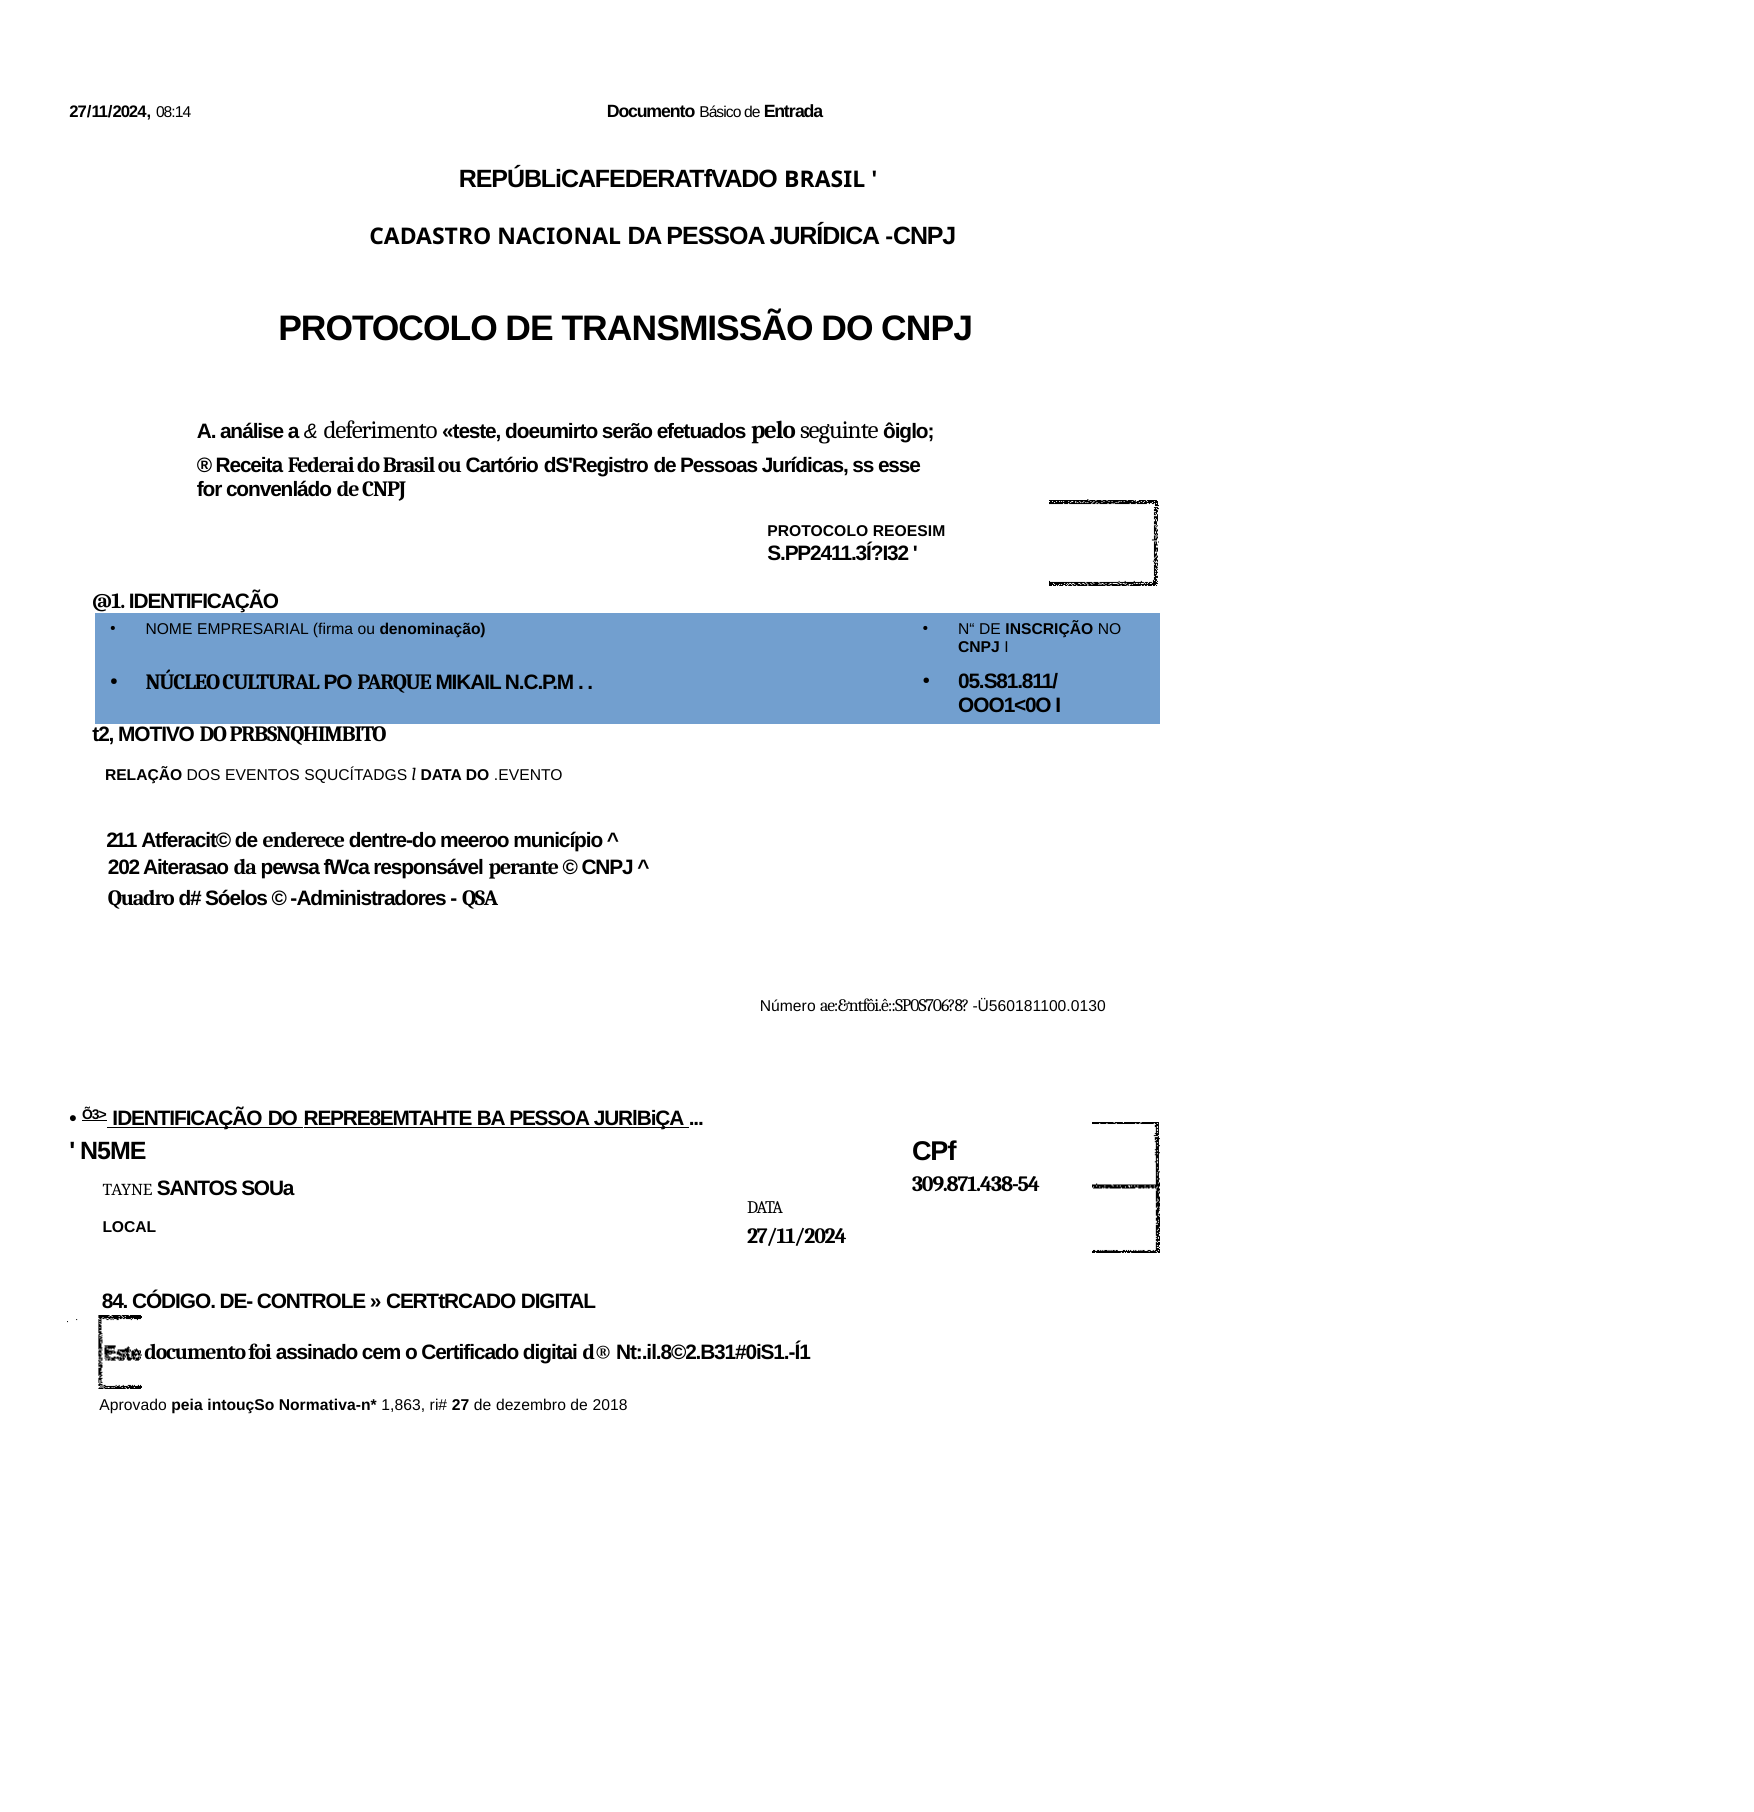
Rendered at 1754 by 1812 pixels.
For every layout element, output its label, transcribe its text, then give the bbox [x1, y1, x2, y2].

text_box DATA 27/11/2024 [747, 1196, 852, 1247]
text_box Aprovado peia intouçSo Normativa-n* 1,863, ri# 27 de dezembro de 2018 [99, 1394, 630, 1417]
text_box • Õ3> IDENTIFICAÇÃO DO REPRE8EMTAHTE BA PESSOA JURlBiÇA ... ' N5ME [69, 1095, 707, 1152]
text_box t2, MOTIVO DO PRBSNQHIMBITO [92, 719, 420, 744]
table_cell 05.S81.811/OOO1<0O I [908, 663, 1160, 724]
text_box PROTOCOLO REOESIM S.PP2411.3Í?I32 ' [767, 521, 950, 567]
text_box RELAÇÃO DOS EVENTOS SQUCÍTADGS l DATA DO .EVENTO [105, 763, 564, 786]
table_header NOME EMPRESARIAL (firma ou denominação) [95, 613, 908, 663]
text_box TAYNE SANTOS SOUa LOCAL [103, 1163, 324, 1214]
table_cell NÚCLEO CULTURAL PO PARQUE MIKAIL N.C.P.M . . [95, 663, 908, 724]
text_box 202 Aiterasao da pewsa fWca responsável perante © CNPJ ^ Quadro d# Sóelos © -Administradores - QSA [108, 848, 704, 903]
table_header N“ DE INSCRIÇÃO NO CNPJ I [908, 613, 1160, 663]
text_box 27/11/2024, 08:14 [69, 101, 206, 123]
text_box 84. CÓDIGO. DE- CONTROLE » CERTtRCADO DIGITAL [102, 1288, 619, 1314]
picture [1049, 499, 1159, 586]
picture [67, 1315, 142, 1389]
text_box CPf 309.871.438-54 [912, 1133, 1056, 1180]
text_box REPÚBLiCAFEDERATfVADO BRASIL ' CADASTRO NACIONAL DA PESSOA JURÍDICA -CNPJ [369, 135, 994, 223]
text_box Documento Básico de Entrada [607, 100, 831, 121]
text_box documento foi assinado cem o Certificado digitai d® Nt:.il.8©2.B31#0iS1.-Í1 [144, 1338, 859, 1369]
picture [1092, 1122, 1160, 1253]
text_box A. análise a & deferimento «teste, doeumirto serão efetuados pelo seguinte ôiglo; ® Receita Federai do Brasil ou Cartório dS'Registro de Pessoas Jurídicas, ss esse for convenládo de CNPJ [197, 414, 938, 498]
text_box PROTOCOLO DE TRANSMISSÃO DO CNPJ [256, 305, 995, 344]
text_box 21.1 Atferacit© de enderece dentre-do meeroo município ^ [106, 821, 653, 844]
text_box @1. IDENTIFICAÇÃO [92, 586, 284, 616]
text_box Número ae:&ntfôi.ê::SP0S706?8? -Ü560181100.0130 [760, 994, 1156, 1016]
